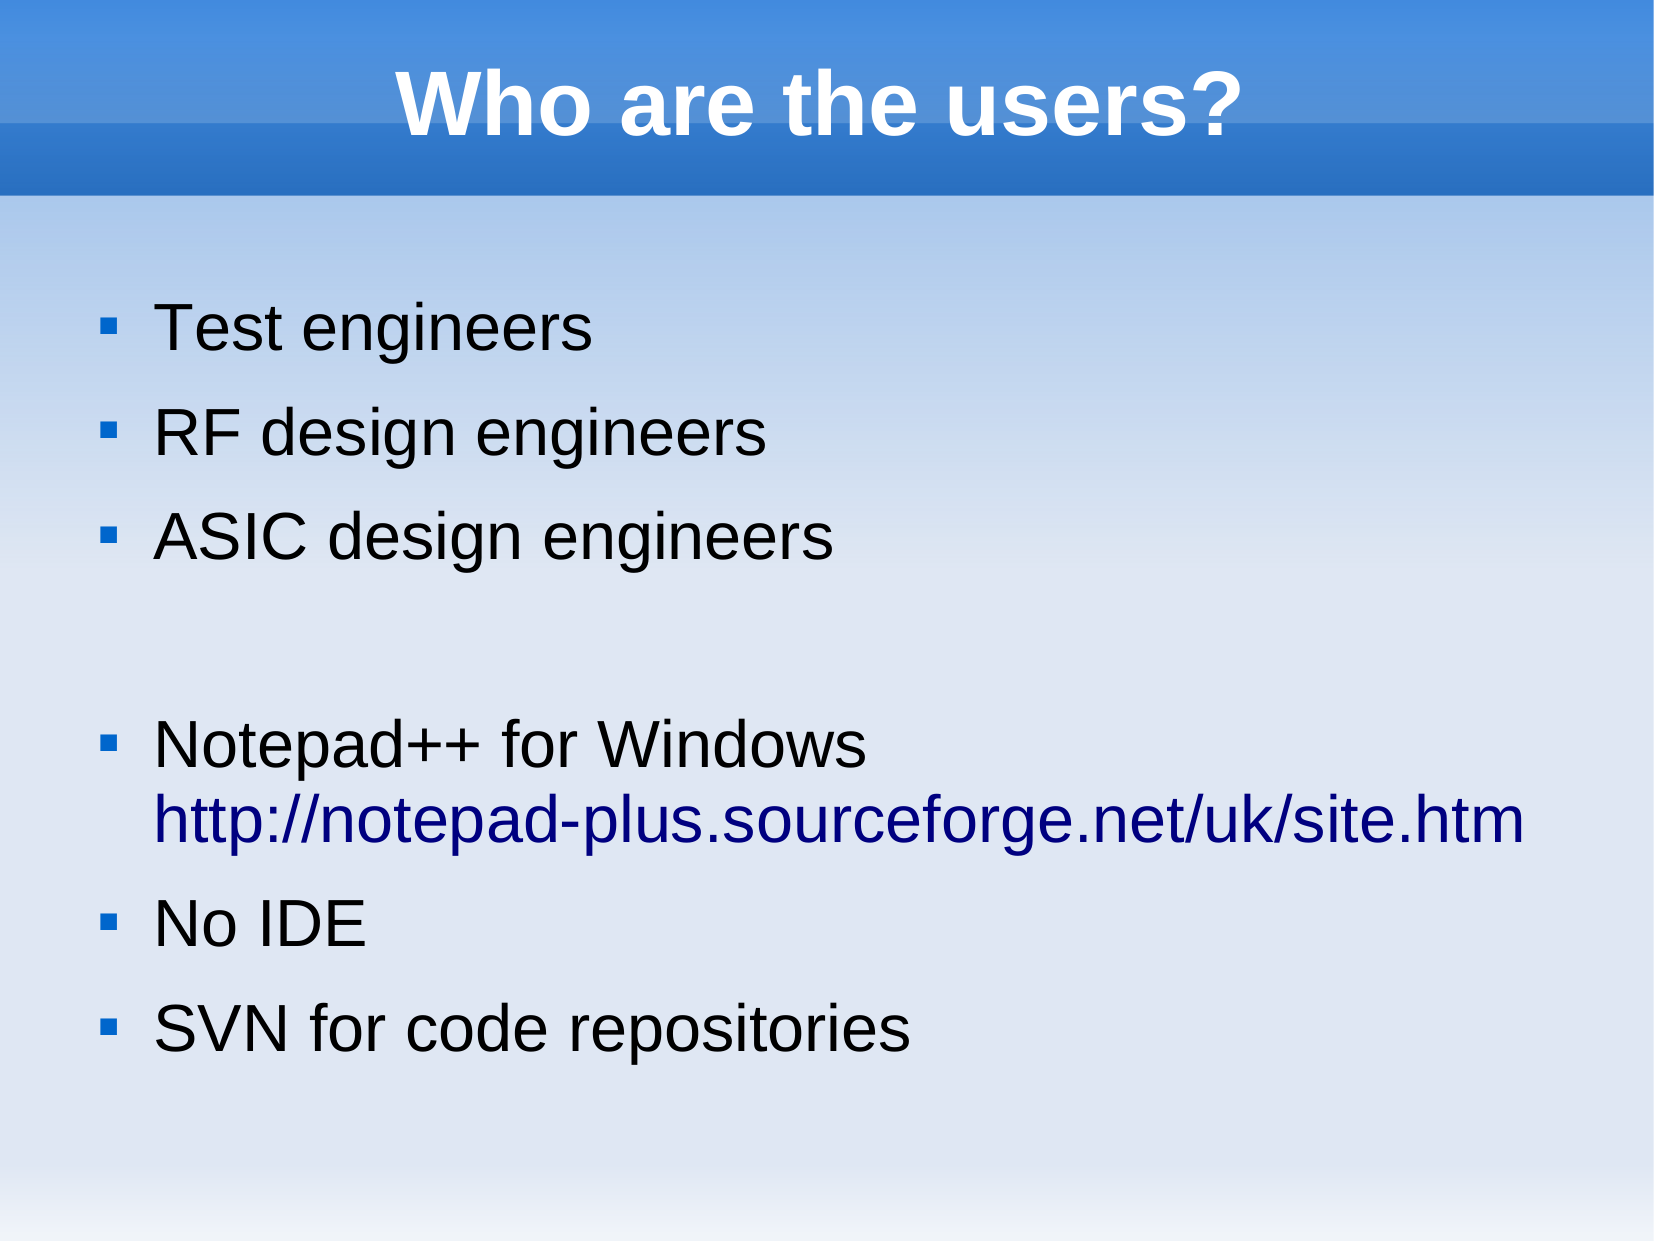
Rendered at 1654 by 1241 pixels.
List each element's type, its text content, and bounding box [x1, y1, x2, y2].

title Who are the users? [76, 0, 1565, 208]
picture [0, 0, 1654, 1241]
list Test engineers RF design engineers ASIC design engineers Notepad++ for Windows http://notepad-plus.sourceforge.net/uk/site.htm No IDE SVN for code repositories [82, 290, 1571, 1109]
